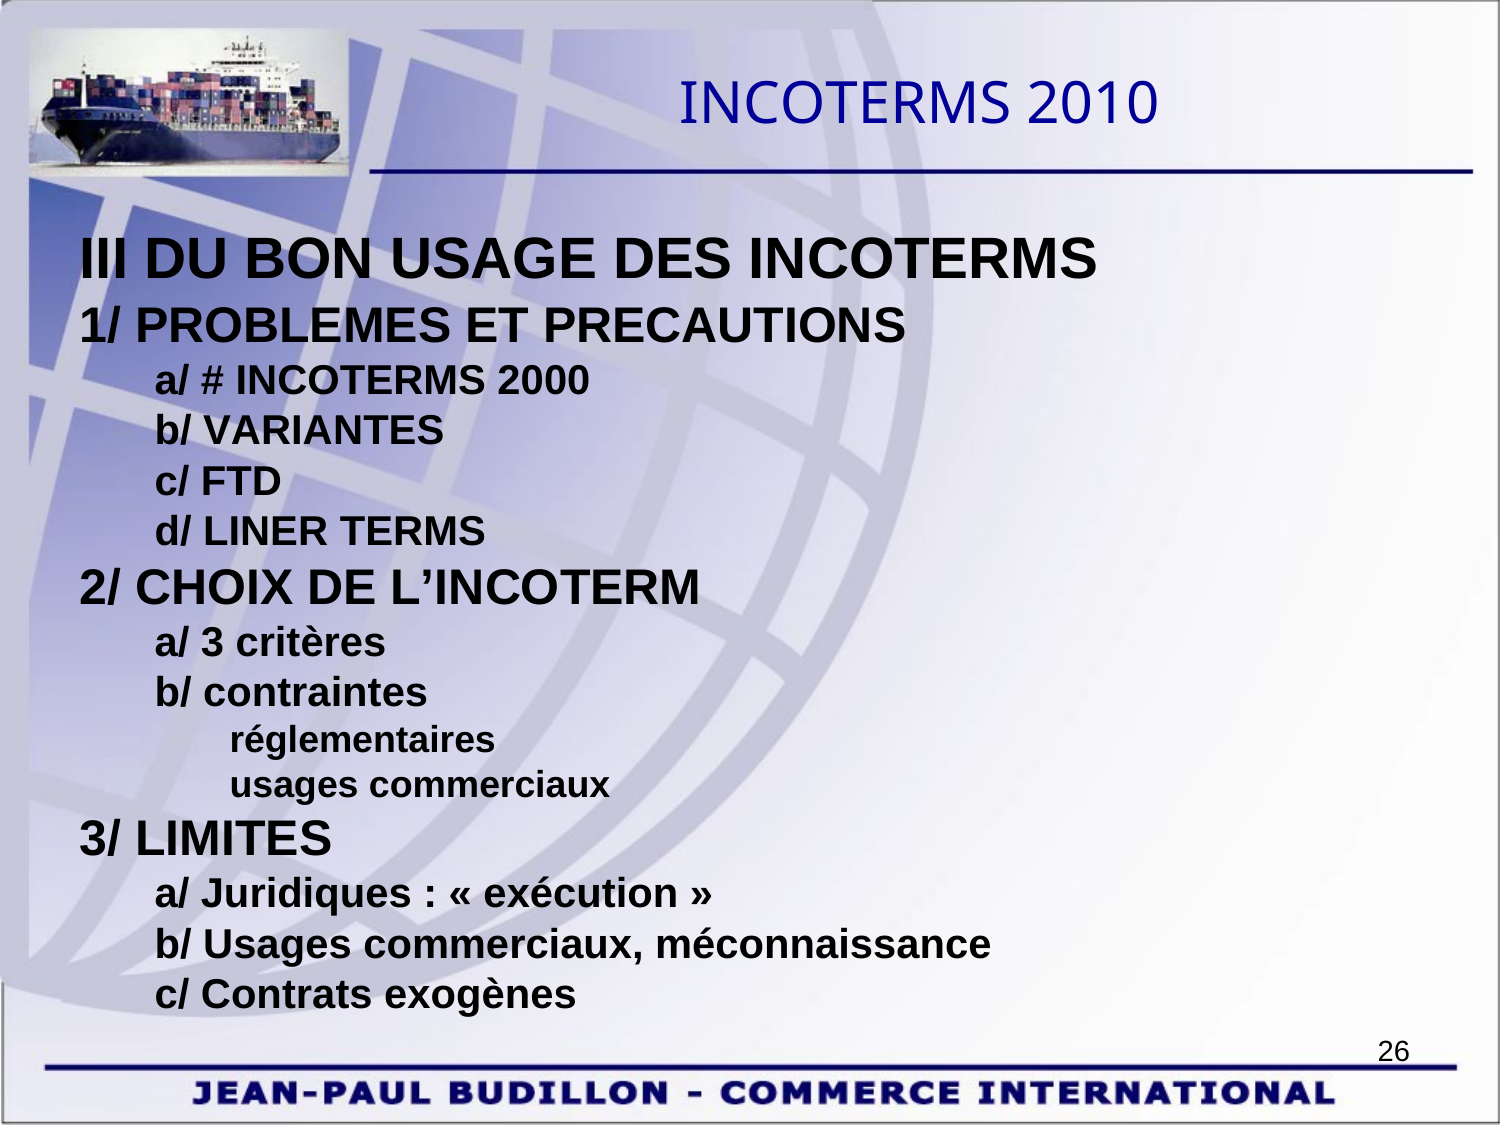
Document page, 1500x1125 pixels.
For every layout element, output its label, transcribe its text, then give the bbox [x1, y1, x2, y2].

picture [0, 0, 1500, 1125]
title INCOTERMS 2010 [356, 42, 1483, 159]
list III DU BON USAGE DES INCOTERMS 1/ PROBLEMES ET PRECAUTIONS a/ # INCOTERMS 2000 b/ VARIANTES c/ FTD d/ LINER TERMS 2/ CHOIX DE L’INCOTERM a/ 3 critères b/ contraintes réglementaires usages commerciaux 3/ LIMITES a/ Juridiques : « exécution » b/ Usages commerciaux, méconnaissance c/ Contrats exogènes [64, 225, 1447, 1053]
